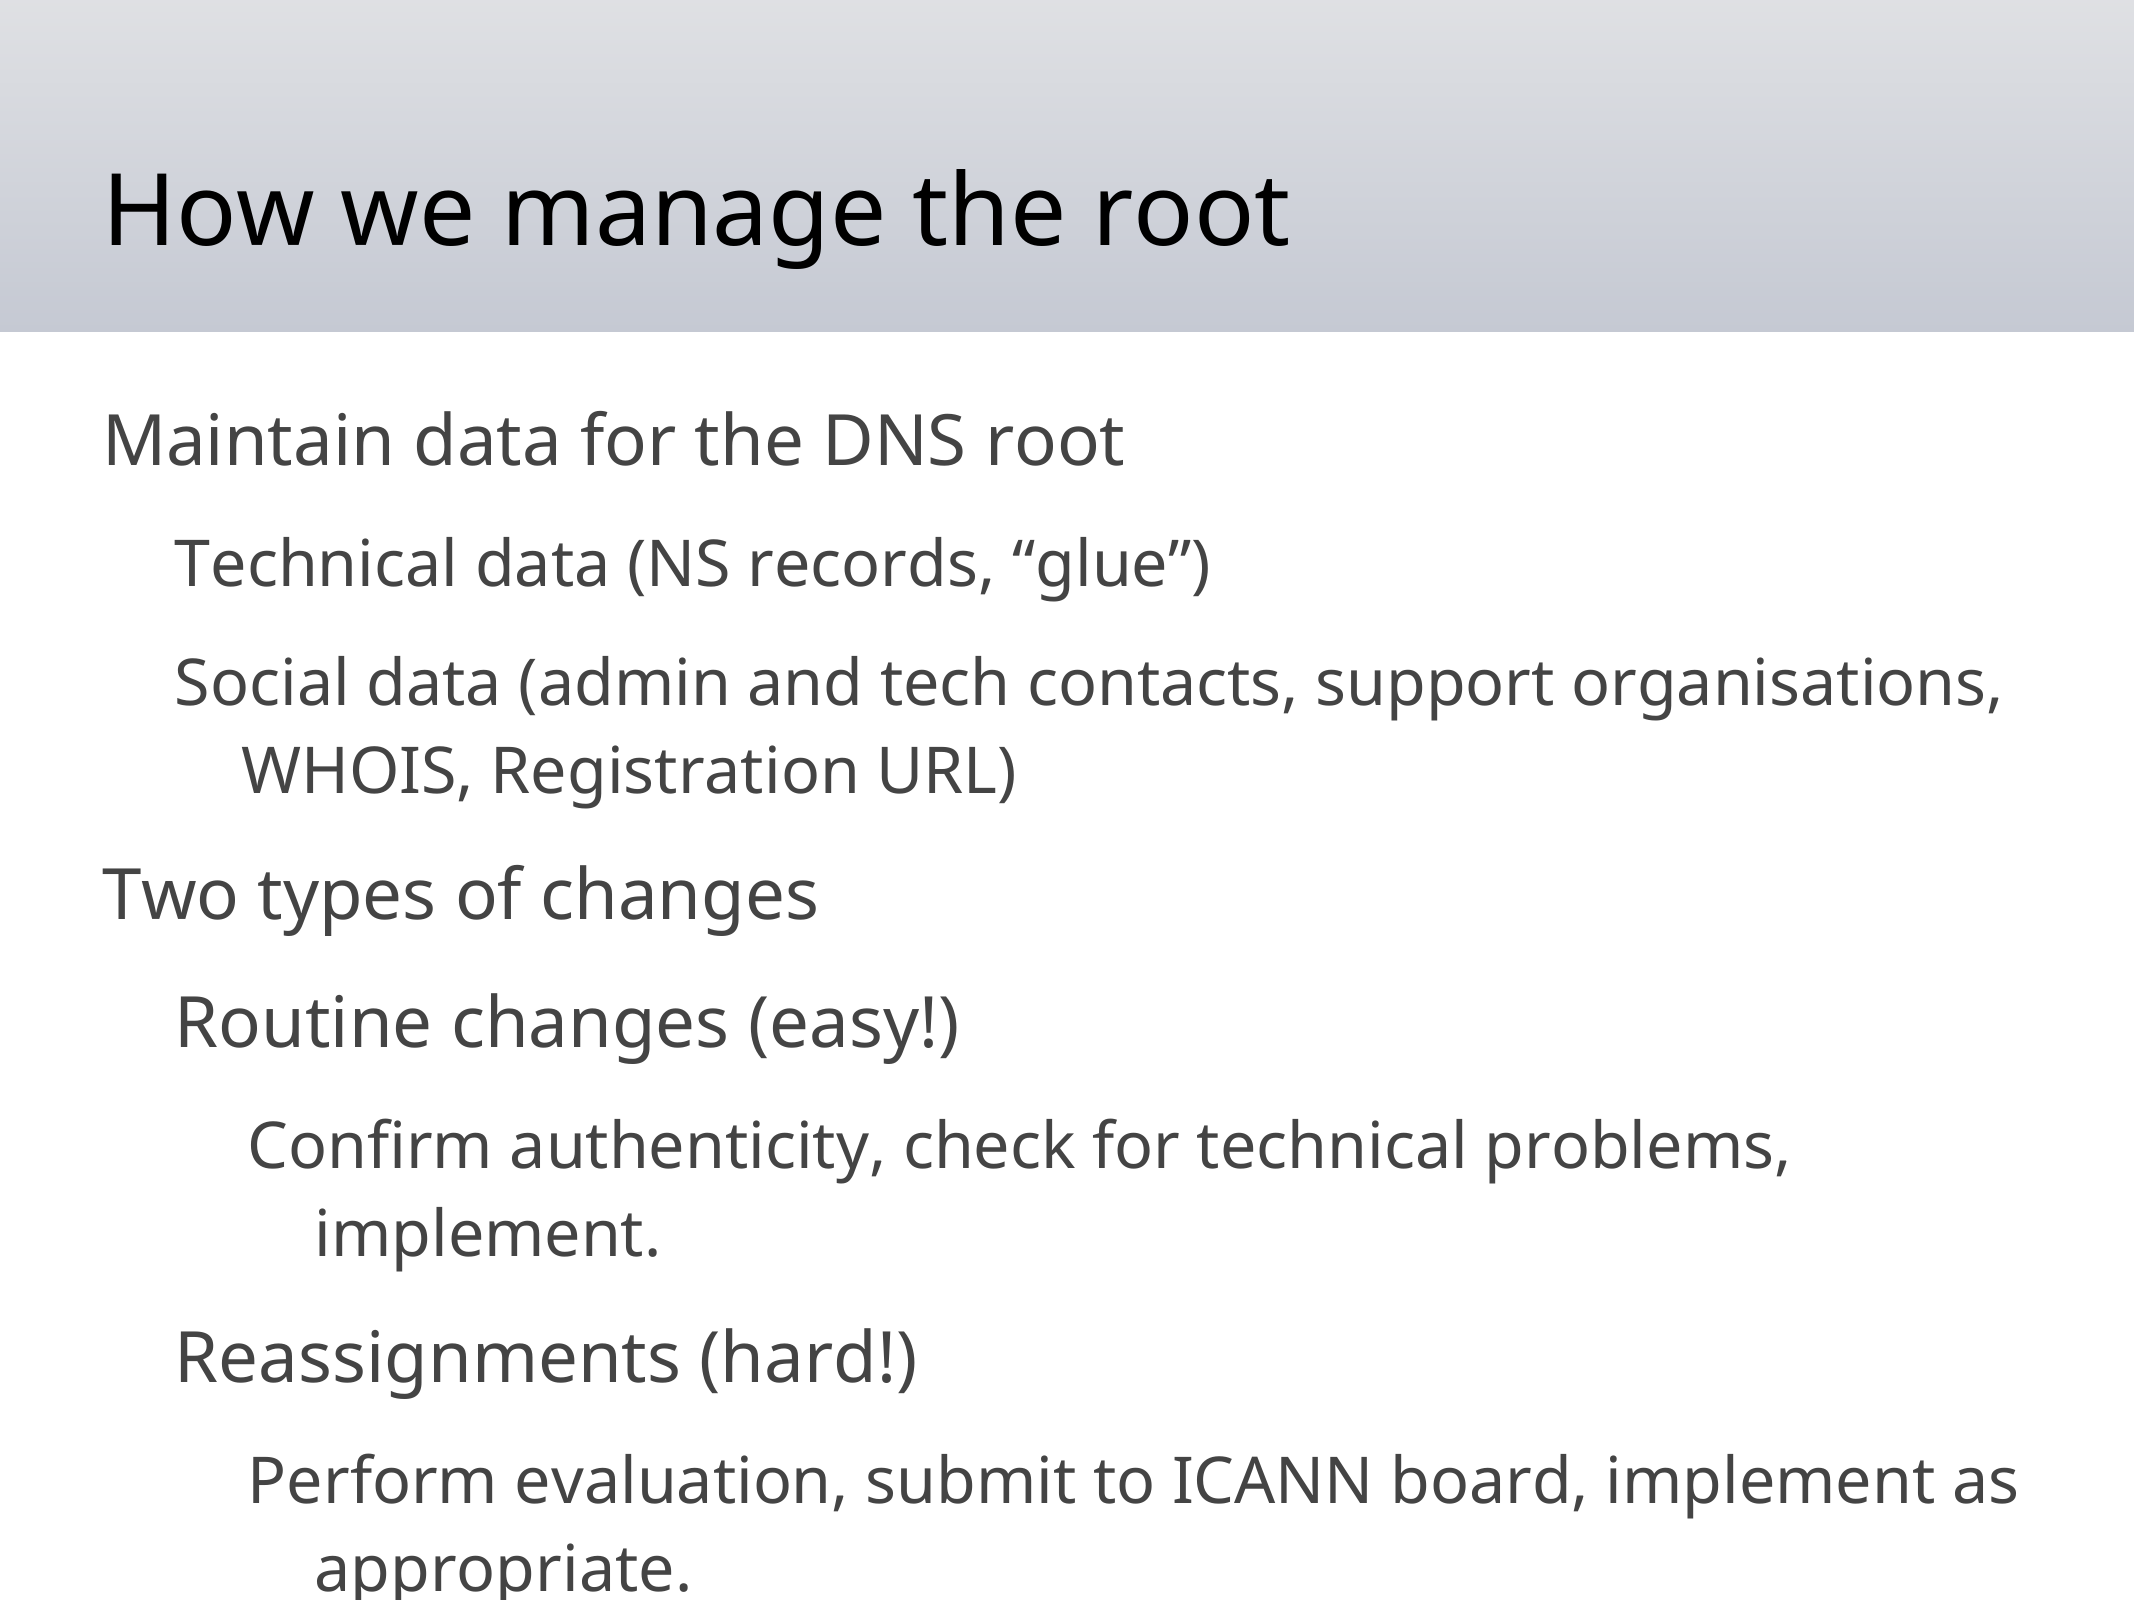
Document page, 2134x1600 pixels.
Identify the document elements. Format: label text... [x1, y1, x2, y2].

list Maintain data for the DNS root Technical data (NS records, “glue”) Social data (admin and tech contacts, support organisations, WHOIS, Registration URL) Two types of changes Routine changes (easy!) Confirm authenticity, check for technical problems, implement. Reassignments (hard!) Perform evaluation, submit to ICANN board, implement as appropriate. [93, 381, 2040, 1499]
text_box [0, 0, 2134, 332]
title How we manage the root [93, 54, 2040, 284]
